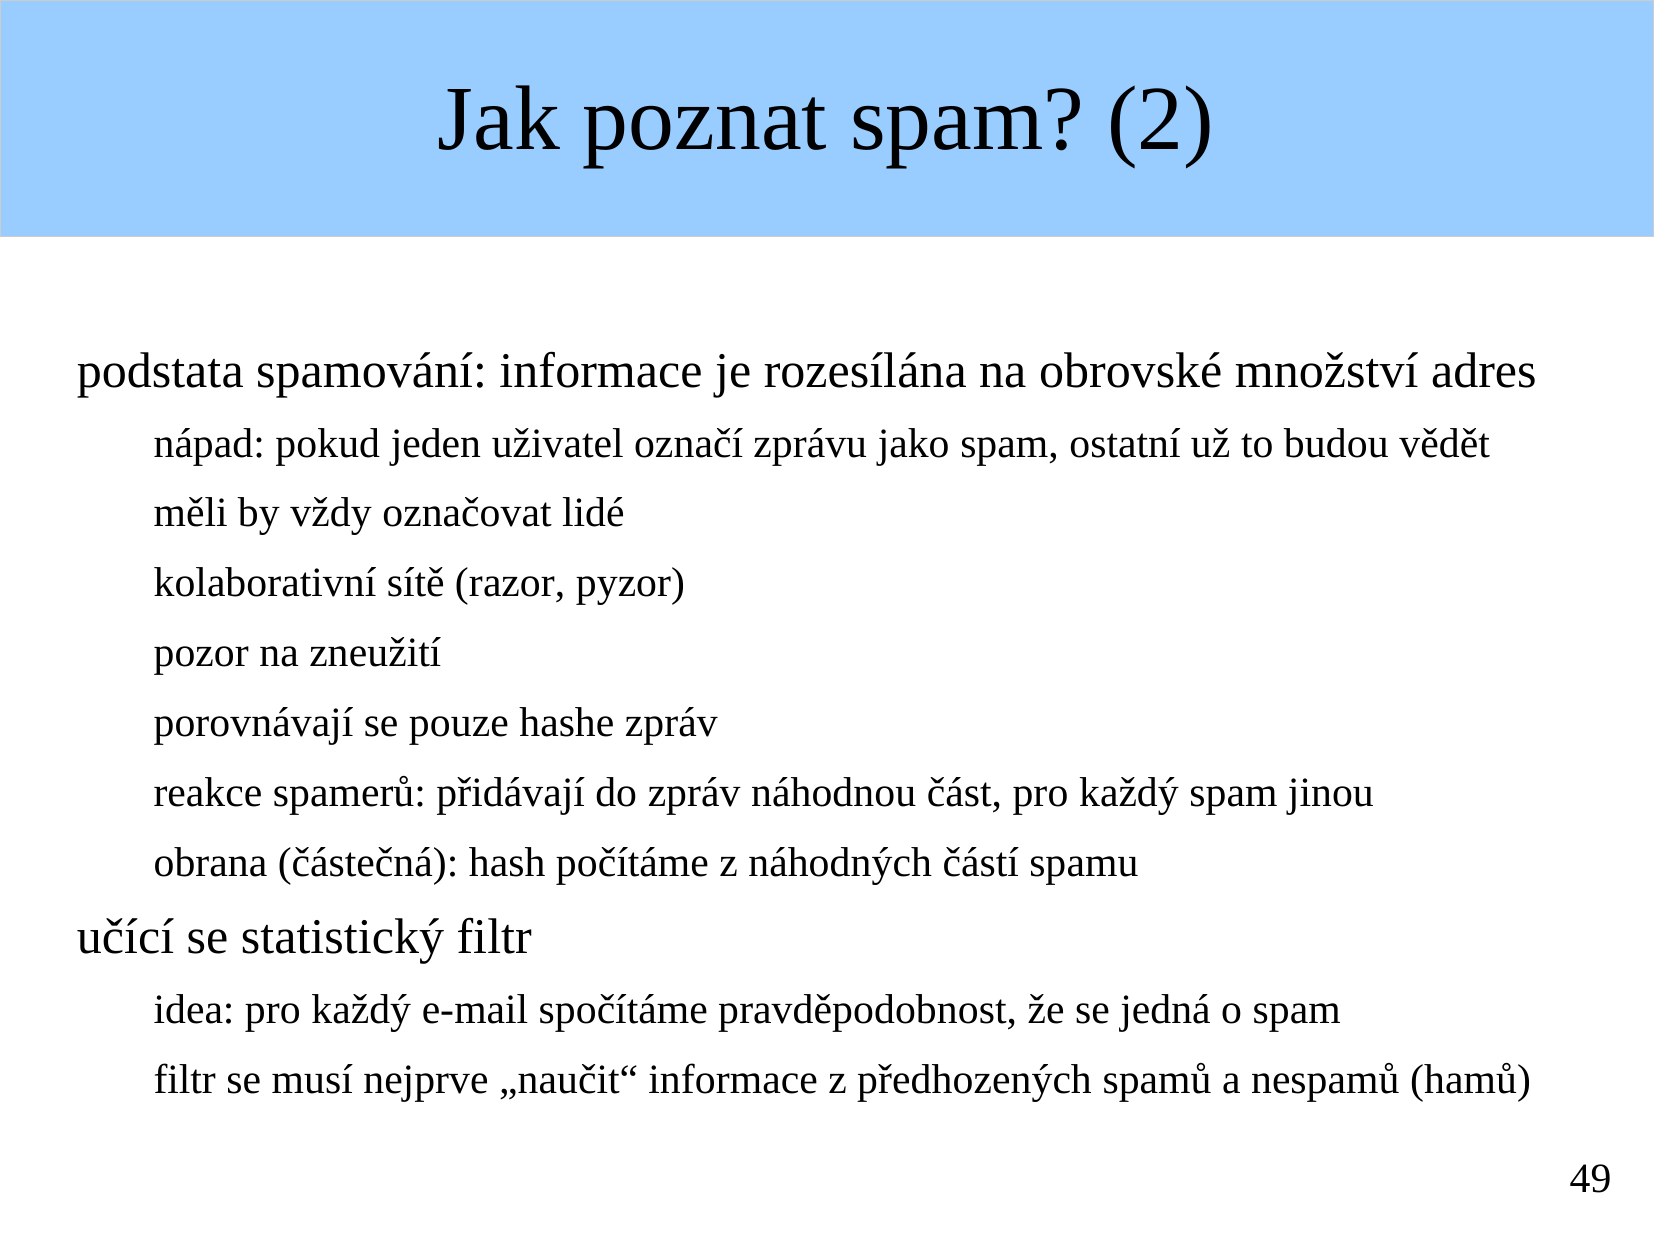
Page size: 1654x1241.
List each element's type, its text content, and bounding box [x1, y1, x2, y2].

list podstata spamování: informace je rozesílána na obrovské množství adres nápad: pokud jeden uživatel označí zprávu jako spam, ostatní už to budou vědět měli by vždy označovat lidé kolaborativní sítě (razor, pyzor) pozor na zneužití porovnávají se pouze hashe zpráv reakce spamerů: přidávají do zpráv náhodnou část, pro každý spam jinou obrana (částečná): hash počítáme z náhodných částí spamu učící se statistický filtr idea: pro každý e-mail spočítáme pravděpodobnost, že se jedná o spam filtr se musí nejprve „naučit“ informace z předhozených spamů a nespamů (hamů) [59, 342, 1595, 1205]
title Jak poznat spam? (2) [0, 0, 1654, 237]
